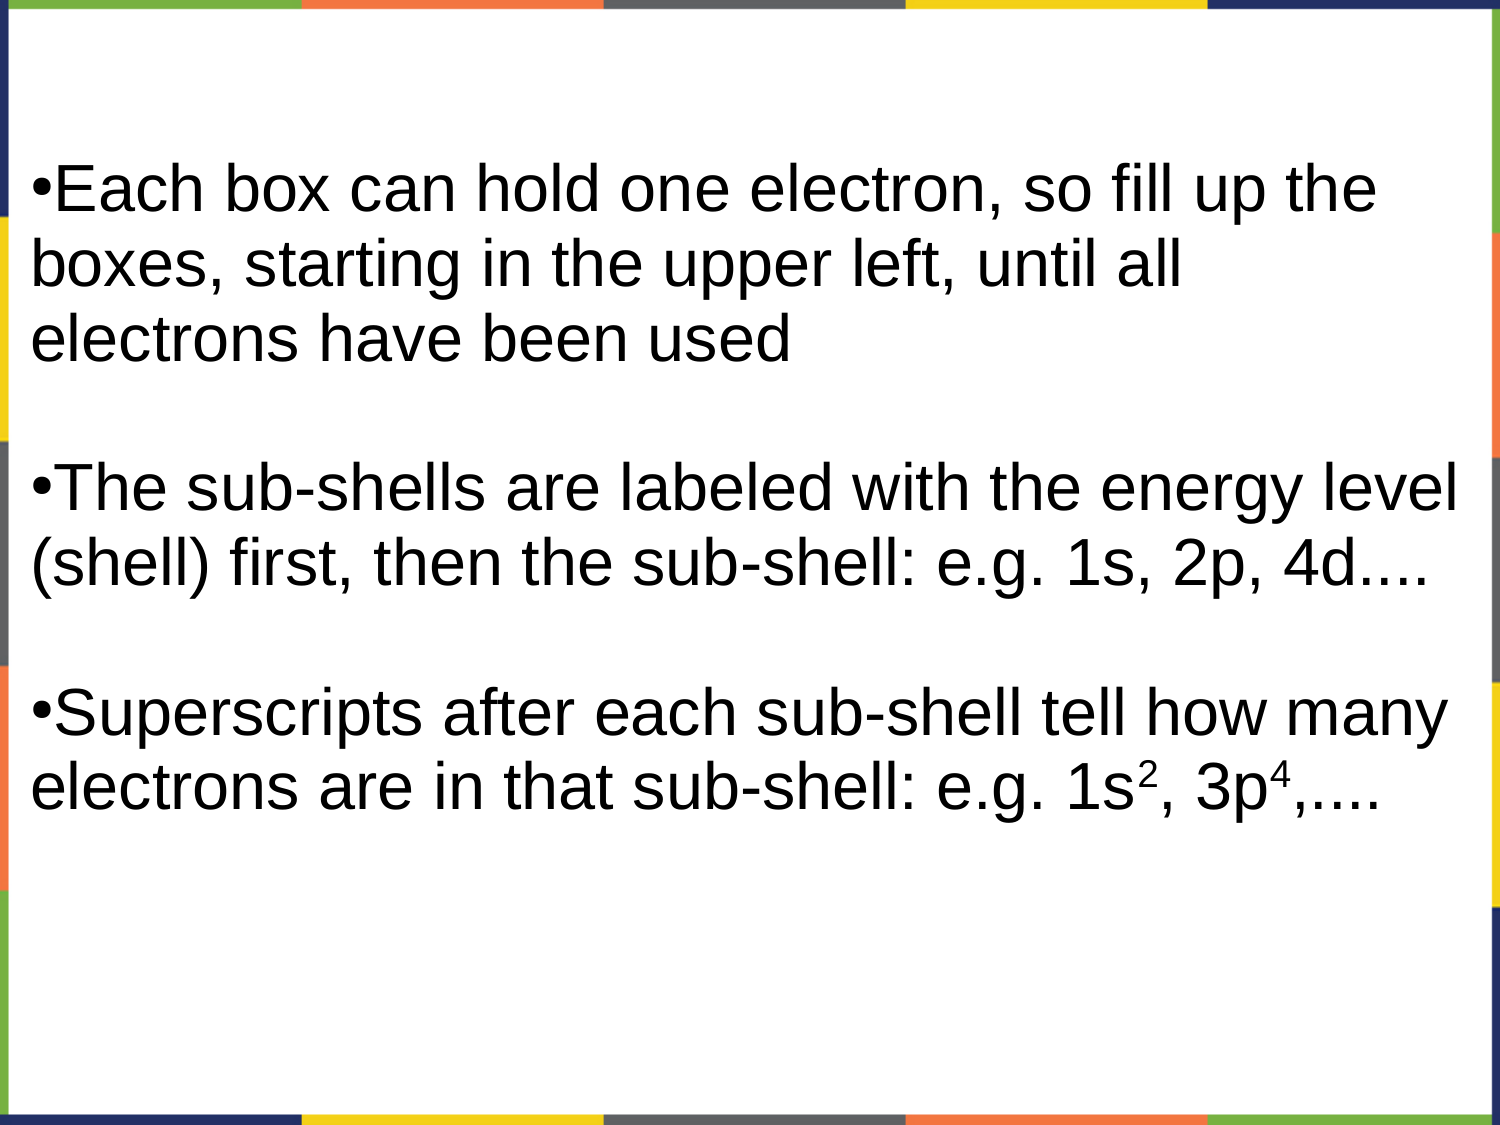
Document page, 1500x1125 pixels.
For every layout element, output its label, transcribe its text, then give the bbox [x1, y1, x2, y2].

text_box Each box can hold one electron, so fill up the boxes, starting in the upper left, until all electrons have been used The sub-shells are labeled with the energy level (shell) first, then the sub-shell: e.g. 1s, 2p, 4d.... Superscripts after each sub-shell tell how many electrons are in that sub-shell: e.g. 1s2, 3p4,.... [30, 120, 1471, 931]
picture [0, 0, 1500, 1125]
